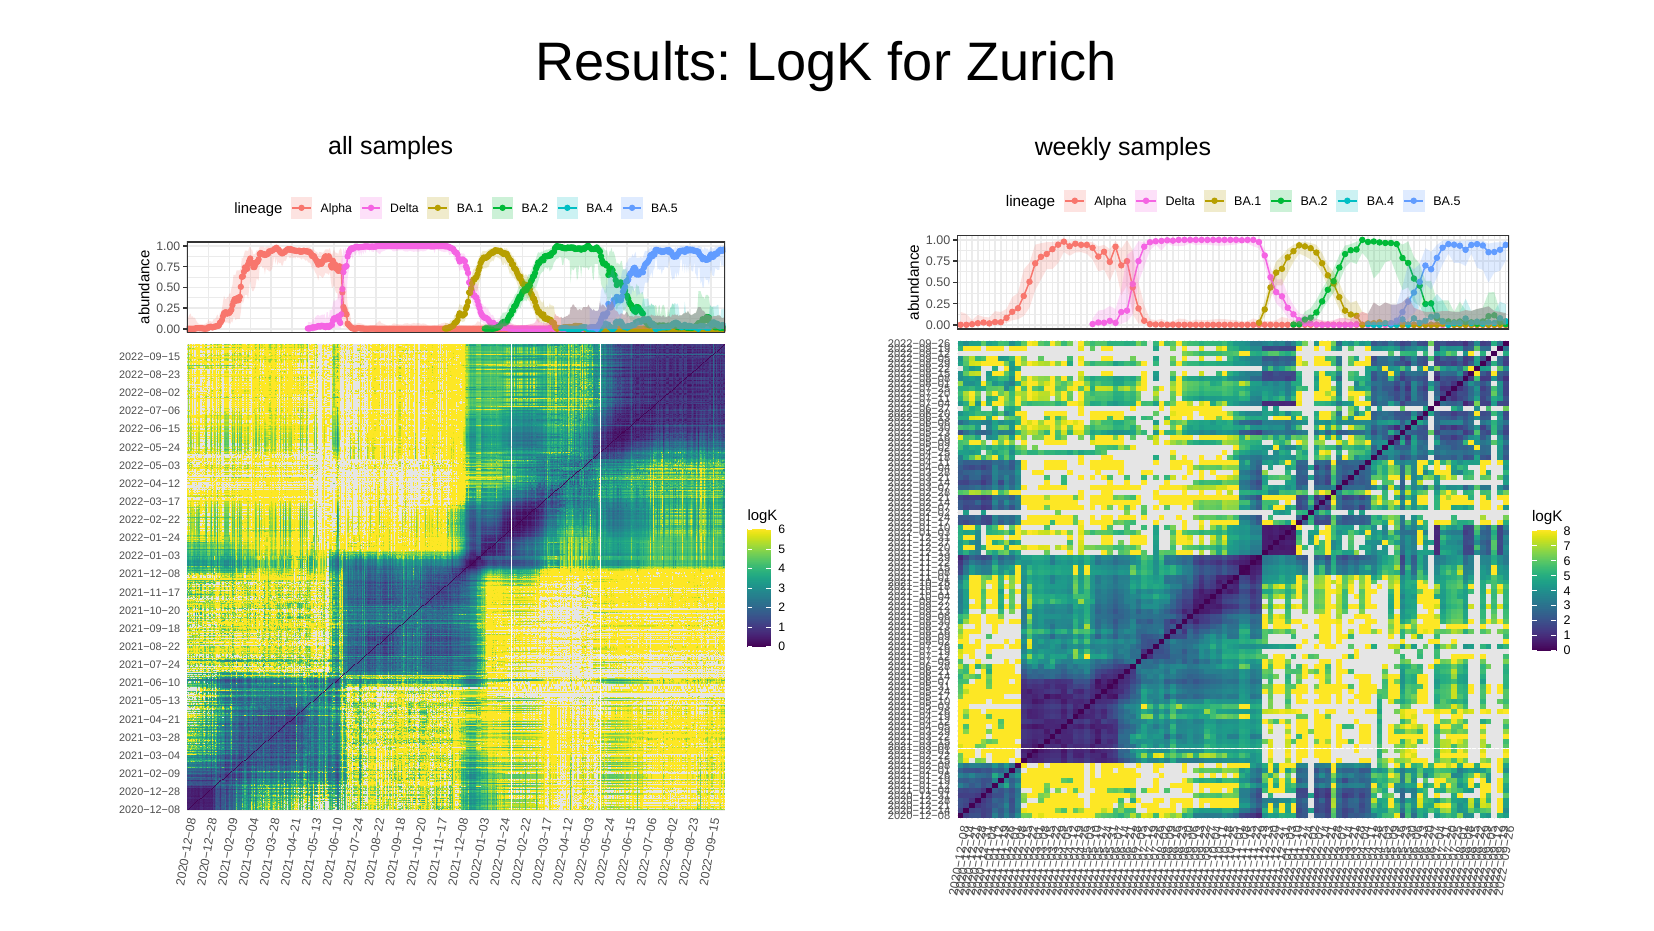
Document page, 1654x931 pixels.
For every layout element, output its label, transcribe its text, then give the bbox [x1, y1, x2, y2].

text_box all samples [313, 124, 530, 169]
title Results: LogK for Zurich [82, 7, 1571, 116]
text_box weekly samples [1020, 124, 1314, 182]
picture [111, 169, 800, 895]
picture [880, 161, 1586, 905]
